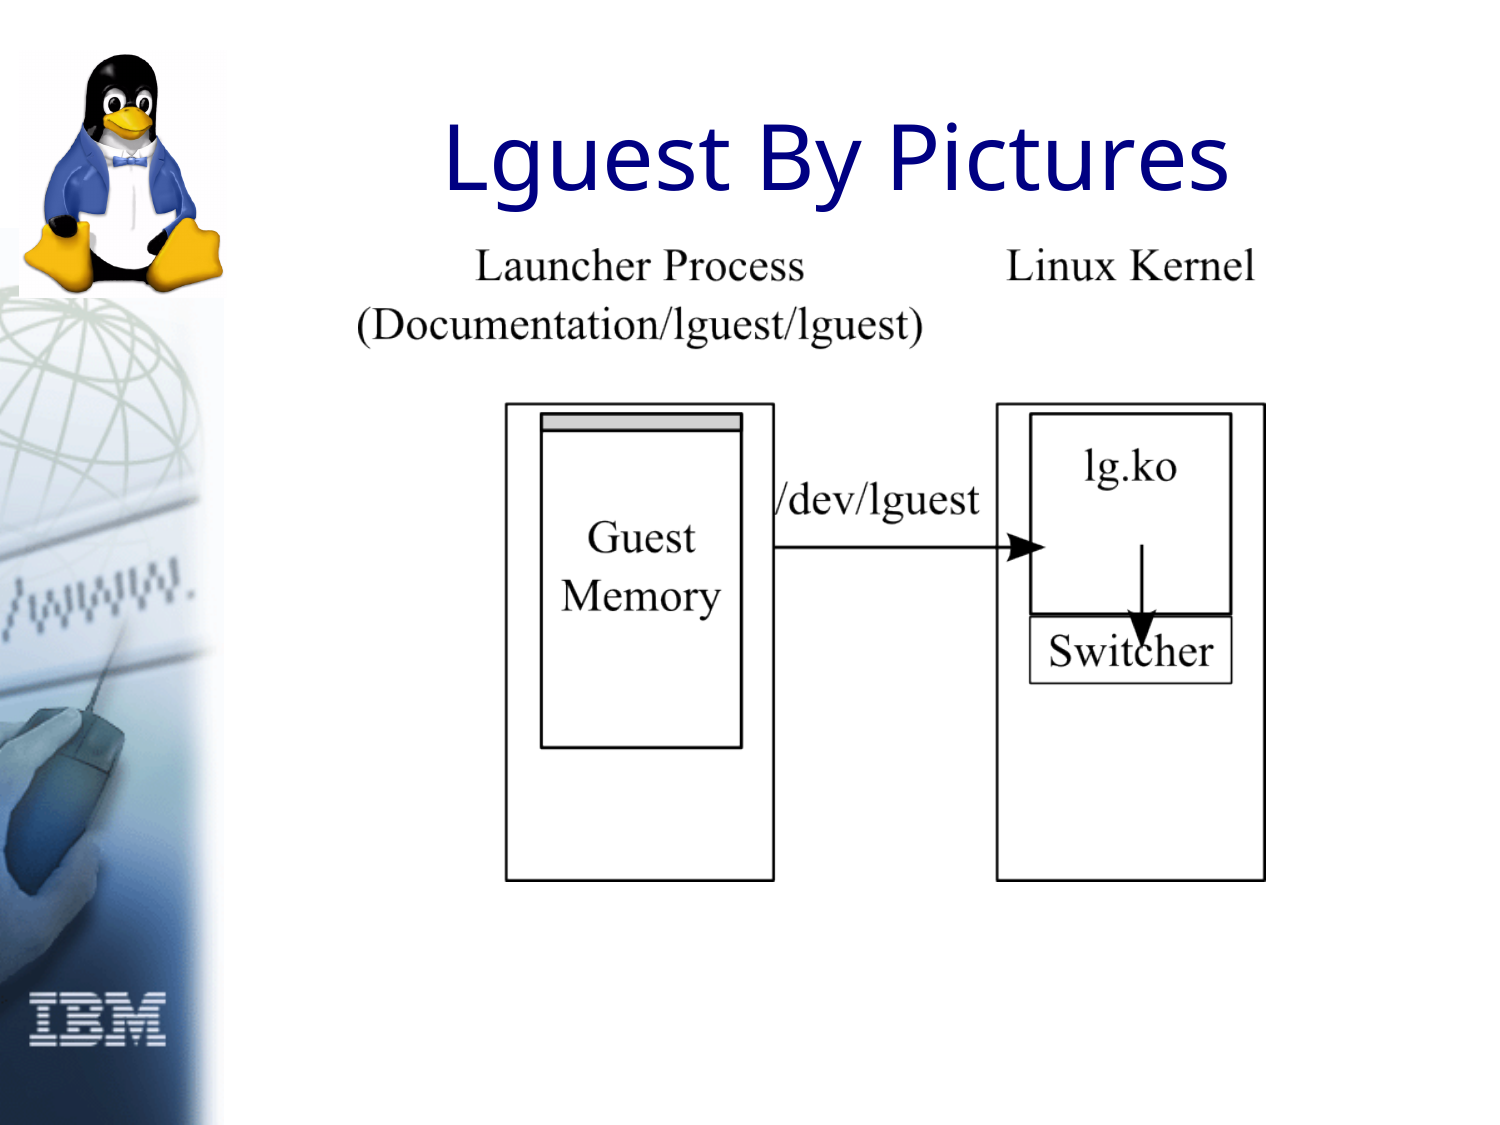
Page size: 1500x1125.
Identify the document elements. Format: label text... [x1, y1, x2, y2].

picture [358, 248, 1266, 882]
title Lguest By Pictures [262, 37, 1413, 273]
